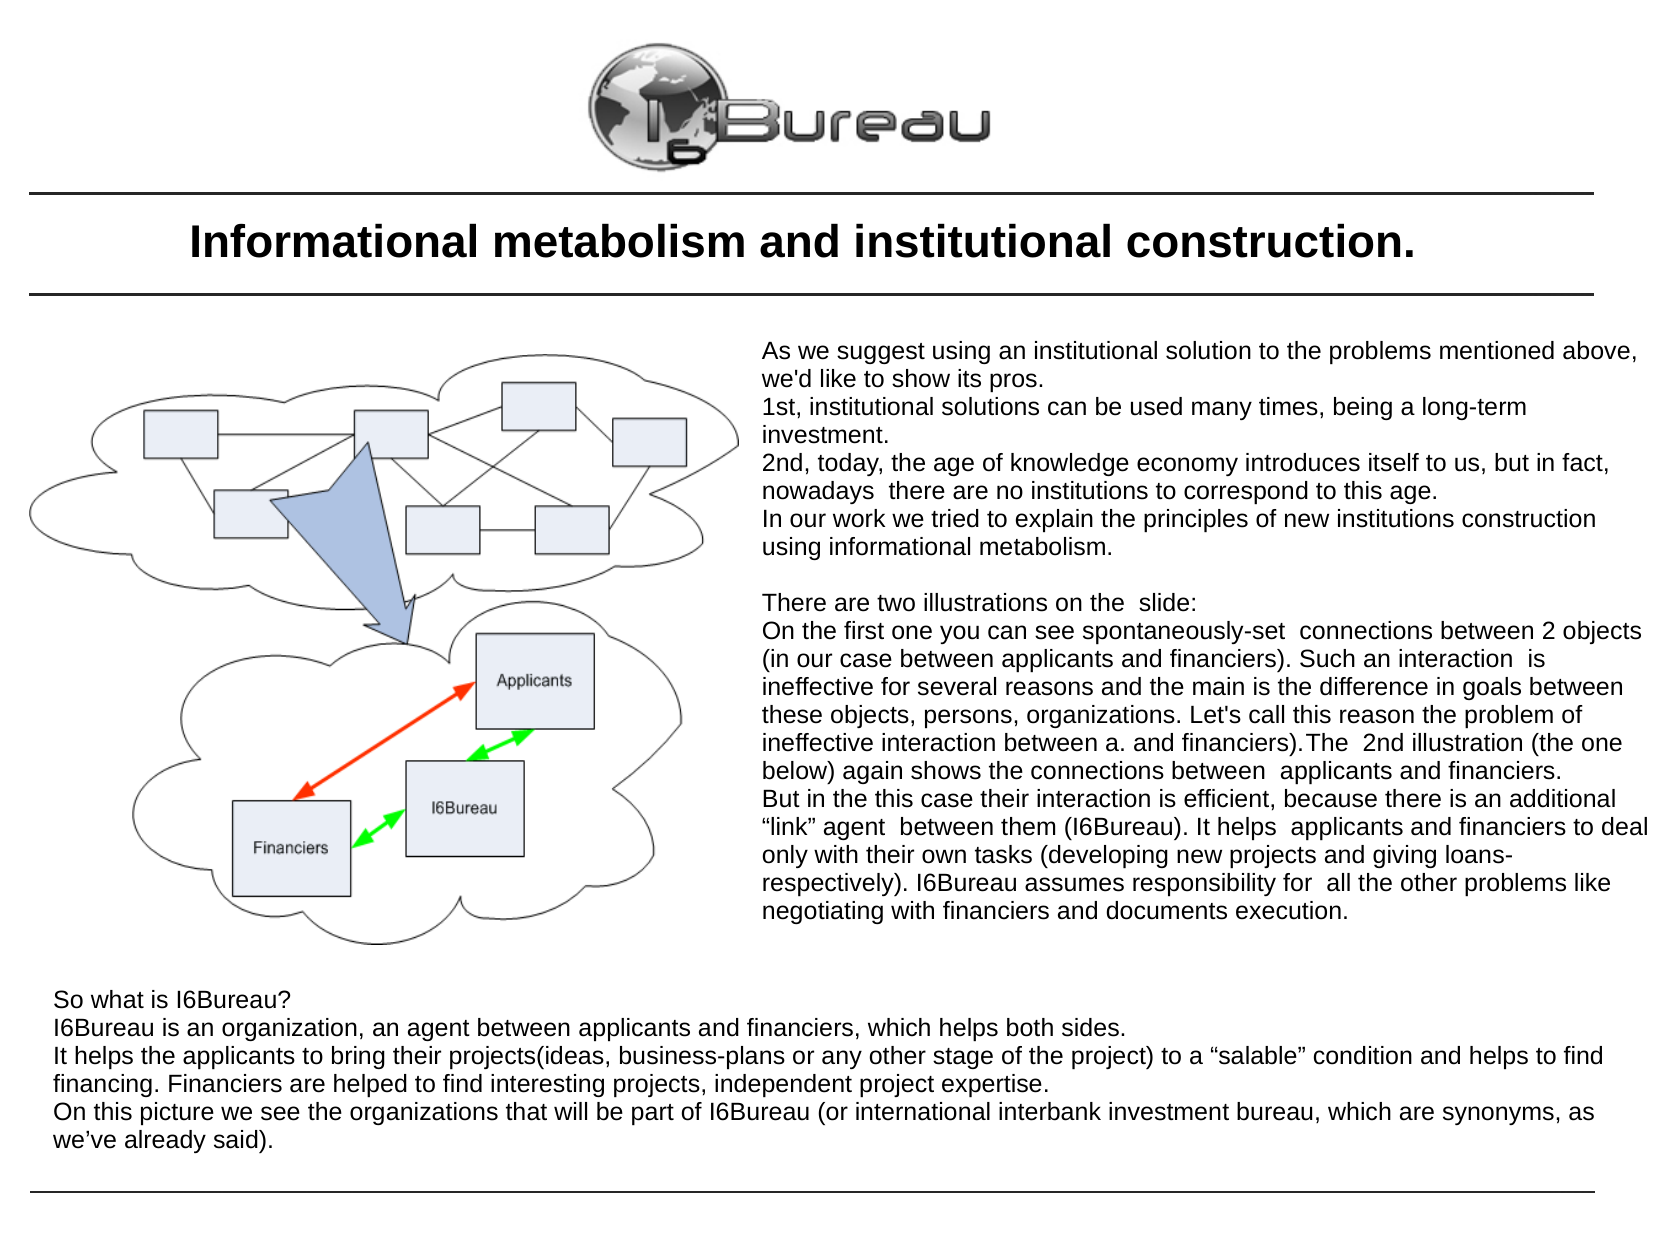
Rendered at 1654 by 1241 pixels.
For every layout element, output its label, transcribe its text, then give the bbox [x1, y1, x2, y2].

title So what is I6Bureau? I6Bureau is an organization, an agent between applicants and financiers, which helps both sides. It helps the applicants to bring their projects(ideas, business-plans or any other stage of the project) to a “salable” condition and helps to find financing. Financiers are helped to find interesting projects, independent project expertise. On this picture we see the organizations that will be part of I6Bureau (or international interbank investment bureau, which are synonyms, as we’ve already said). [53, 957, 1613, 1229]
title Informational metabolism and institutional construction. [11, 191, 1595, 293]
title As we suggest using an institutional solution to the problems mentioned above, we'd like to show its pros. 1st, institutional solutions can be used many times, being a long-term investment. 2nd, today, the age of knowledge economy introduces itself to us, but in fact, nowadays there are no institutions to correspond to this age. In our work we tried to explain the principles of new institutions construction using informational metabolism. There are two illustrations on the slide: On the first one you can see spontaneously-set connections between 2 objects (in our case between applicants and financiers). Such an interaction is ineffective for several reasons and the main is the difference in goals between these objects, persons, organizations. Let's call this reason the problem of ineffective interaction between a. and financiers).The 2nd illustration (the one below) again shows the connections between applicants and financiers. But in the this case their interaction is efficient, because there is an additional “link” agent between them (I6Bureau). It helps applicants and financiers to deal only with their own tasks (developing new projects and giving loans- respectively). I6Bureau assumes responsibility for all the other problems like negotiating with financiers and documents execution. [761, 283, 1654, 1034]
picture [566, 5, 1040, 191]
picture [29, 354, 739, 945]
